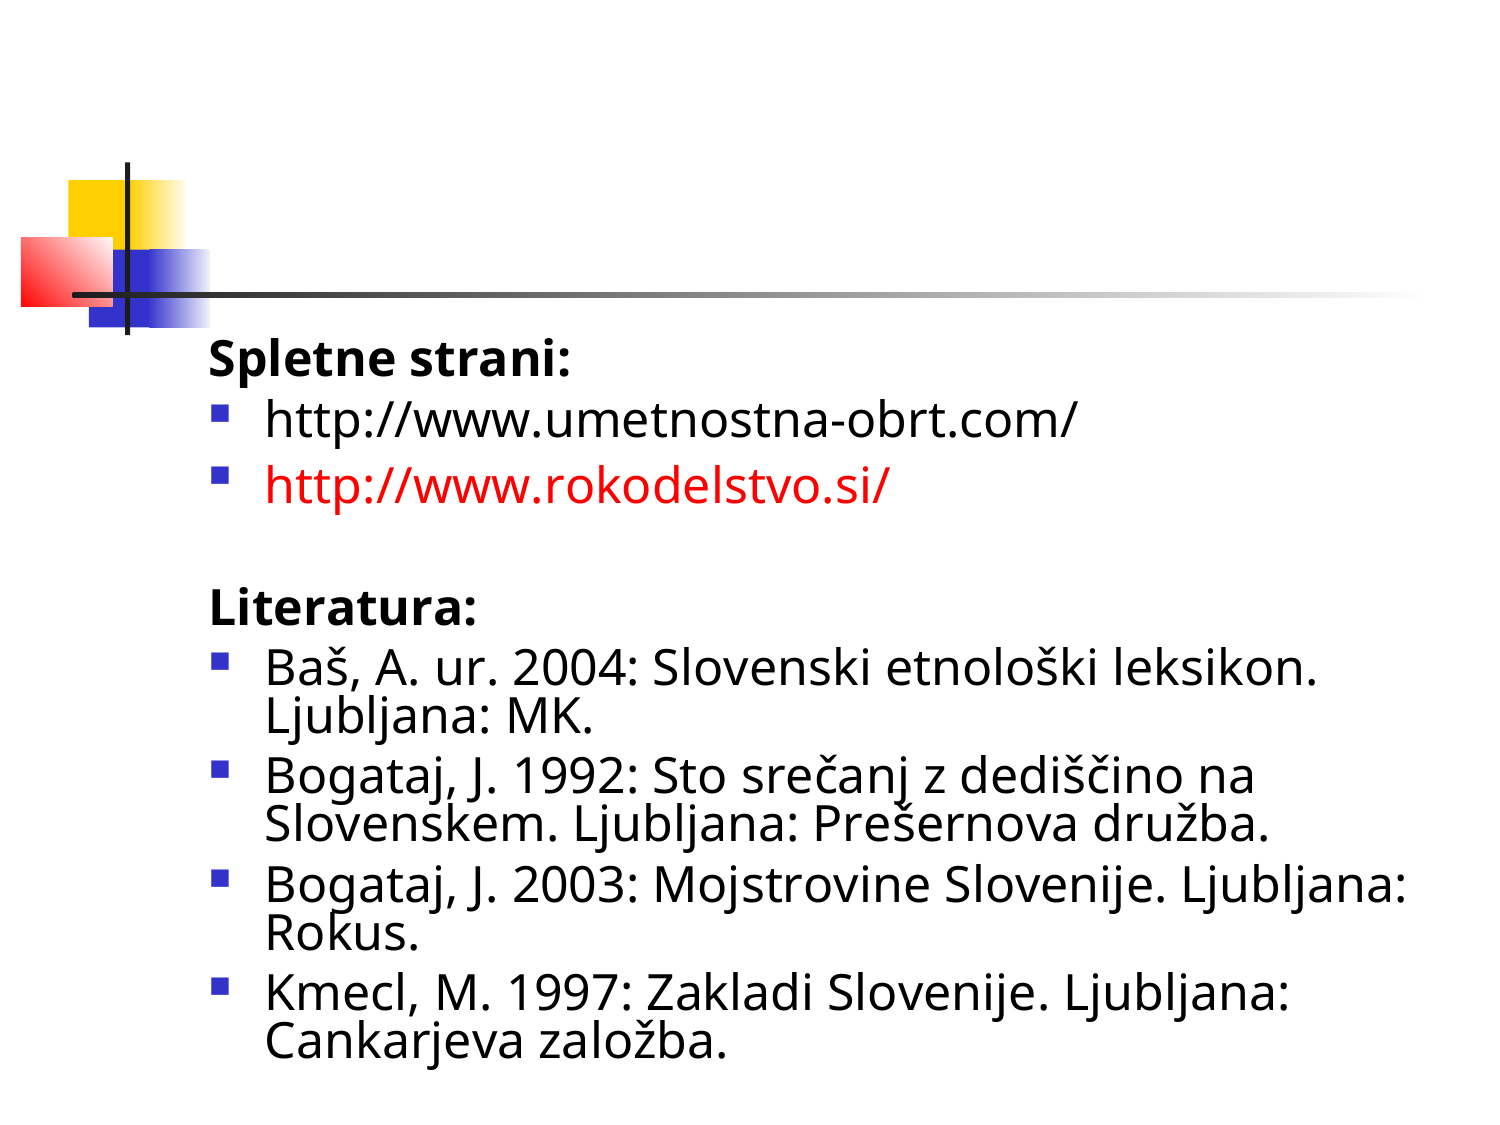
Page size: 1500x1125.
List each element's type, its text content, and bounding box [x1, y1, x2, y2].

list Spletne strani: http://www.umetnostna-obrt.com/ http://www.rokodelstvo.si/ Literatura: Baš, A. ur. 2004: Slovenski etnološki leksikon. Ljubljana: MK. Bogataj, J. 1992: Sto srečanj z dediščino na Slovenskem. Ljubljana: Prešernova družba. Bogataj, J. 2003: Mojstrovine Slovenije. Ljubljana: Rokus. Kmecl, M. 1997: Zakladi Slovenije. Ljubljana: Cankarjeva založba. [193, 330, 1469, 1071]
